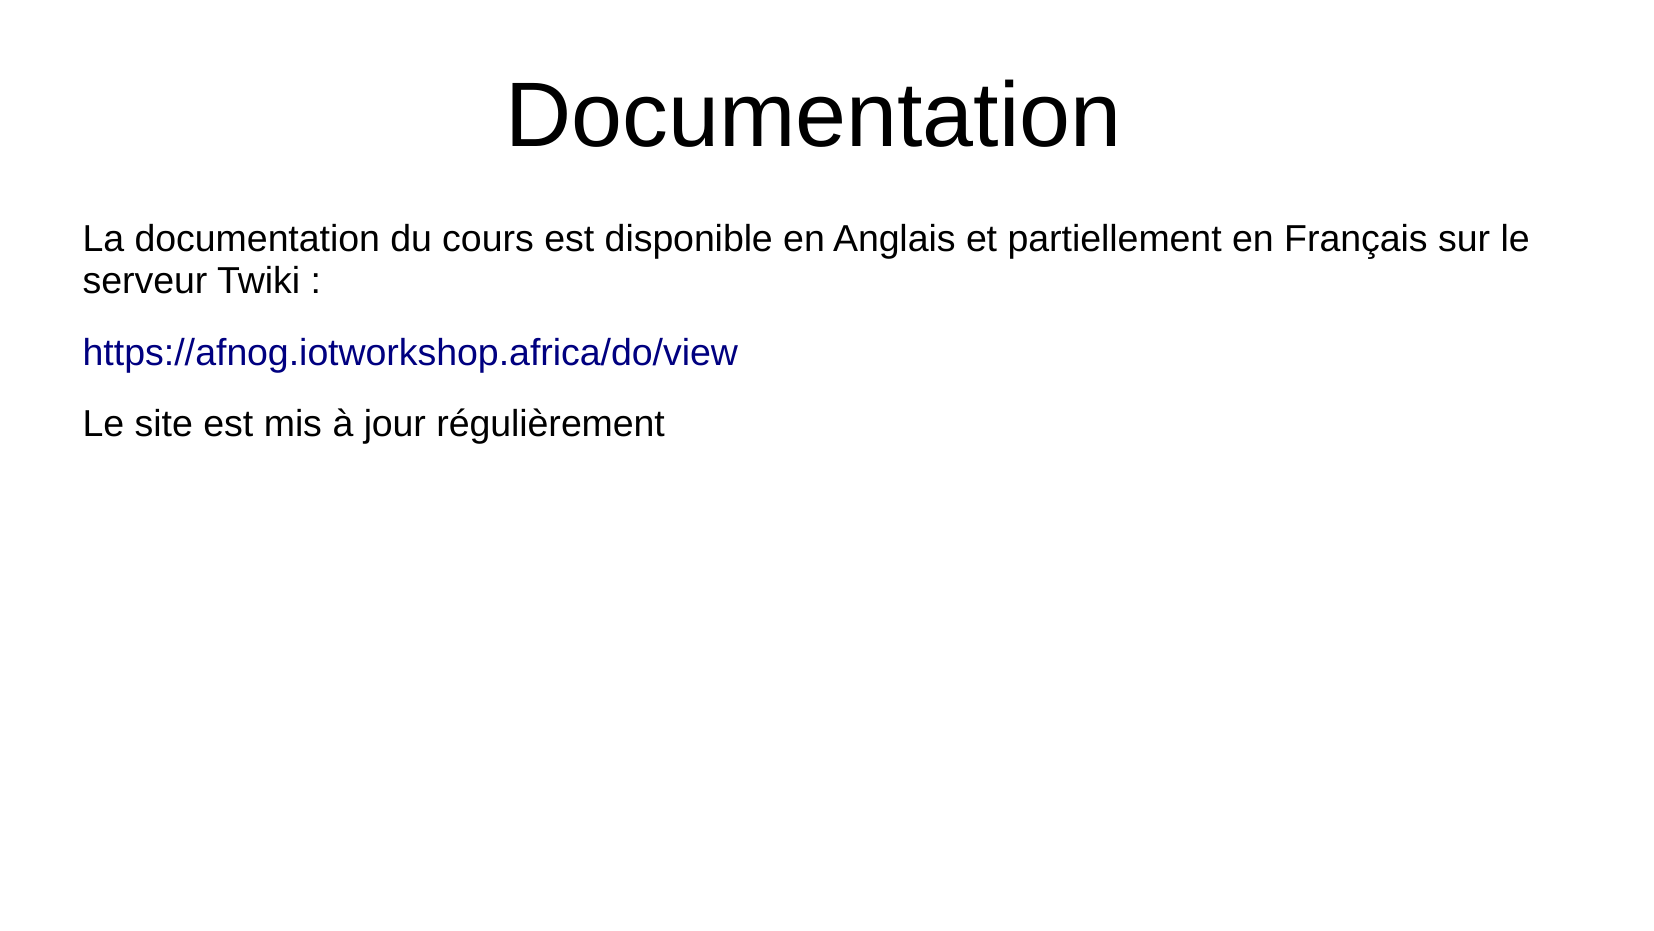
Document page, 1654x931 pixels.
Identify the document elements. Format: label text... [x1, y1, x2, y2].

title Documentation [82, 37, 1571, 193]
list La documentation du cours est disponible en Anglais et partiellement en Français sur le serveur Twiki : https://afnog.iotworkshop.africa/do/view Le site est mis à jour régulièrement [82, 217, 1571, 758]
